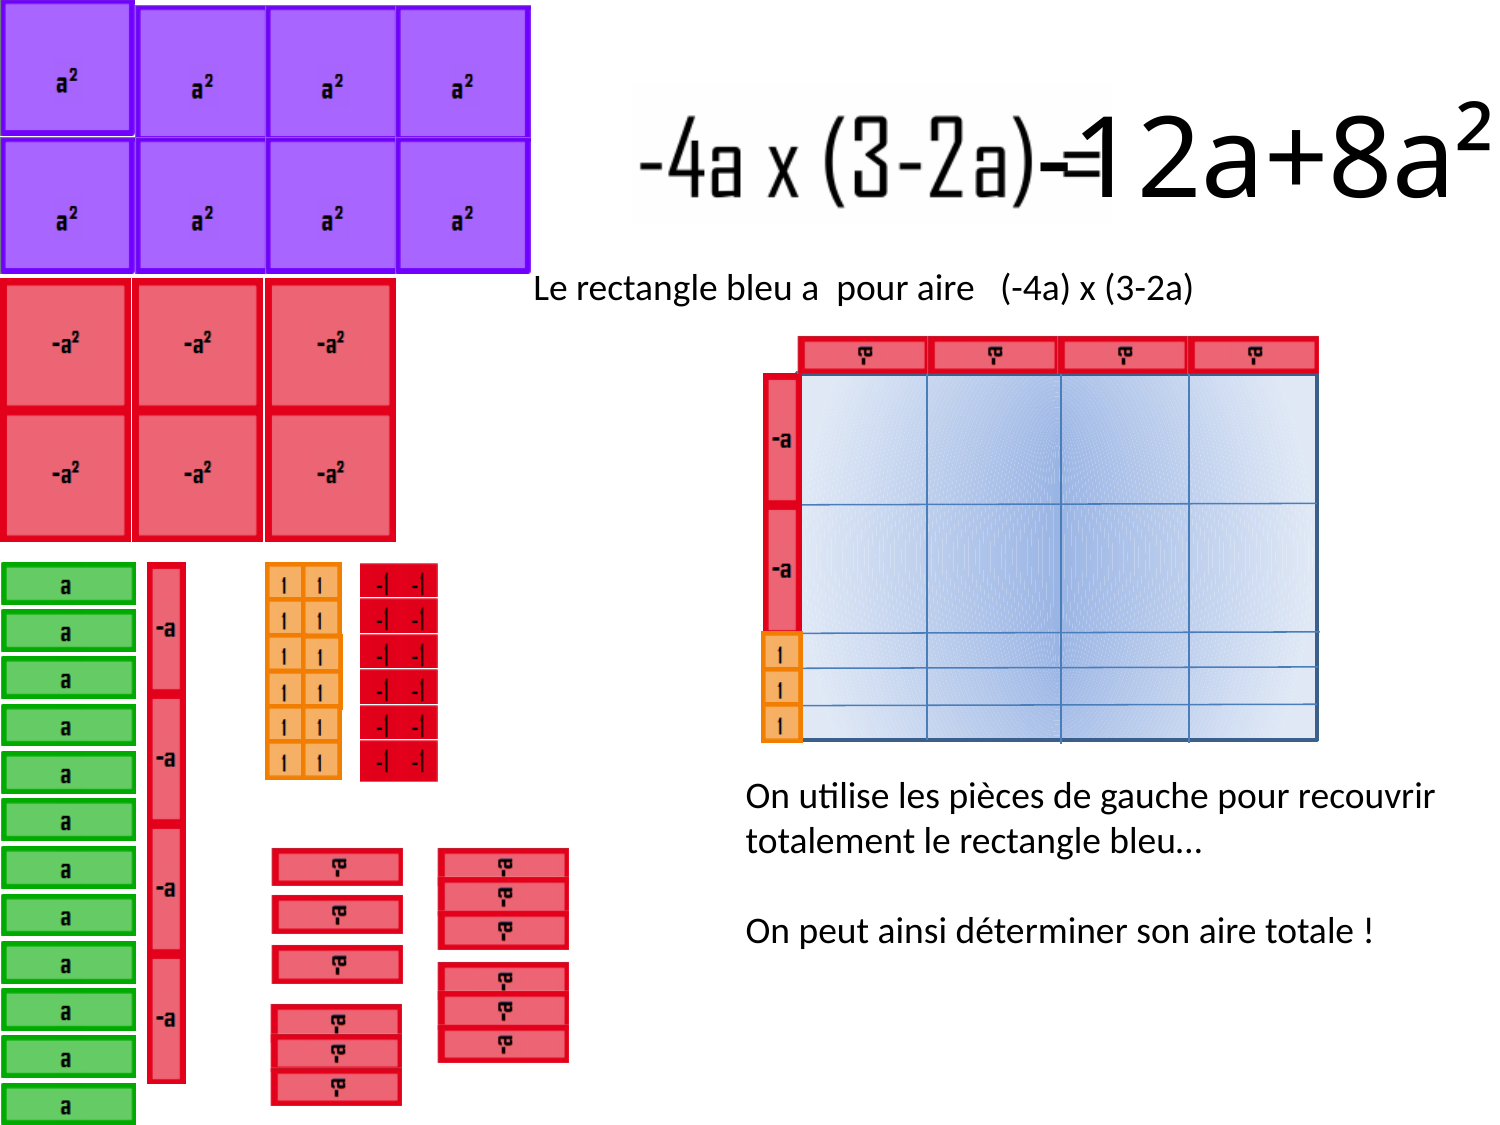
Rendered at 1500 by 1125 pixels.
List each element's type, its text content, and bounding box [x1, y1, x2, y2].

picture [265, 278, 396, 542]
text_box [1062, 505, 1188, 631]
picture [0, 846, 136, 889]
text_box [1190, 505, 1317, 631]
picture [265, 562, 343, 780]
picture [0, 278, 131, 542]
text_box [803, 669, 926, 704]
text_box Le rectangle bleu a pour aire (-4a) x (3-2a) [518, 255, 1210, 316]
text_box [1062, 669, 1188, 704]
picture [631, 78, 1112, 229]
picture [270, 1003, 402, 1106]
text_box -12a+8a² [1021, 78, 1500, 228]
text_box [803, 707, 926, 740]
text_box [802, 374, 926, 504]
text_box [802, 506, 926, 632]
text_box [1190, 374, 1317, 502]
text_box [1062, 706, 1188, 740]
picture [271, 894, 403, 934]
text_box [928, 634, 1060, 667]
text_box [1190, 706, 1317, 740]
picture [0, 798, 136, 841]
text_box [1062, 634, 1188, 666]
picture [0, 941, 136, 984]
text_box On utilise les pièces de gauche pour recouvrir totalement le rectangle bleu… On peut ainsi déterminer son aire totale ! [730, 763, 1460, 959]
picture [0, 562, 136, 605]
picture [0, 988, 136, 1031]
picture [132, 278, 263, 542]
picture [147, 562, 186, 1084]
picture [0, 609, 136, 652]
picture [0, 1083, 136, 1125]
picture [0, 704, 136, 747]
picture [0, 751, 136, 794]
text_box [1190, 633, 1317, 666]
picture [437, 847, 569, 950]
text_box [928, 669, 1060, 704]
text_box [928, 706, 1060, 740]
picture [0, 0, 531, 274]
picture [437, 961, 569, 1063]
picture [761, 335, 1319, 743]
text_box [928, 374, 1060, 503]
text_box [1062, 374, 1188, 503]
picture [271, 847, 403, 886]
picture [360, 562, 438, 783]
picture [271, 944, 403, 984]
picture [0, 1035, 136, 1078]
text_box [928, 505, 1060, 632]
picture [0, 656, 136, 699]
text_box [803, 634, 926, 667]
text_box [1190, 668, 1317, 703]
picture [0, 894, 136, 936]
